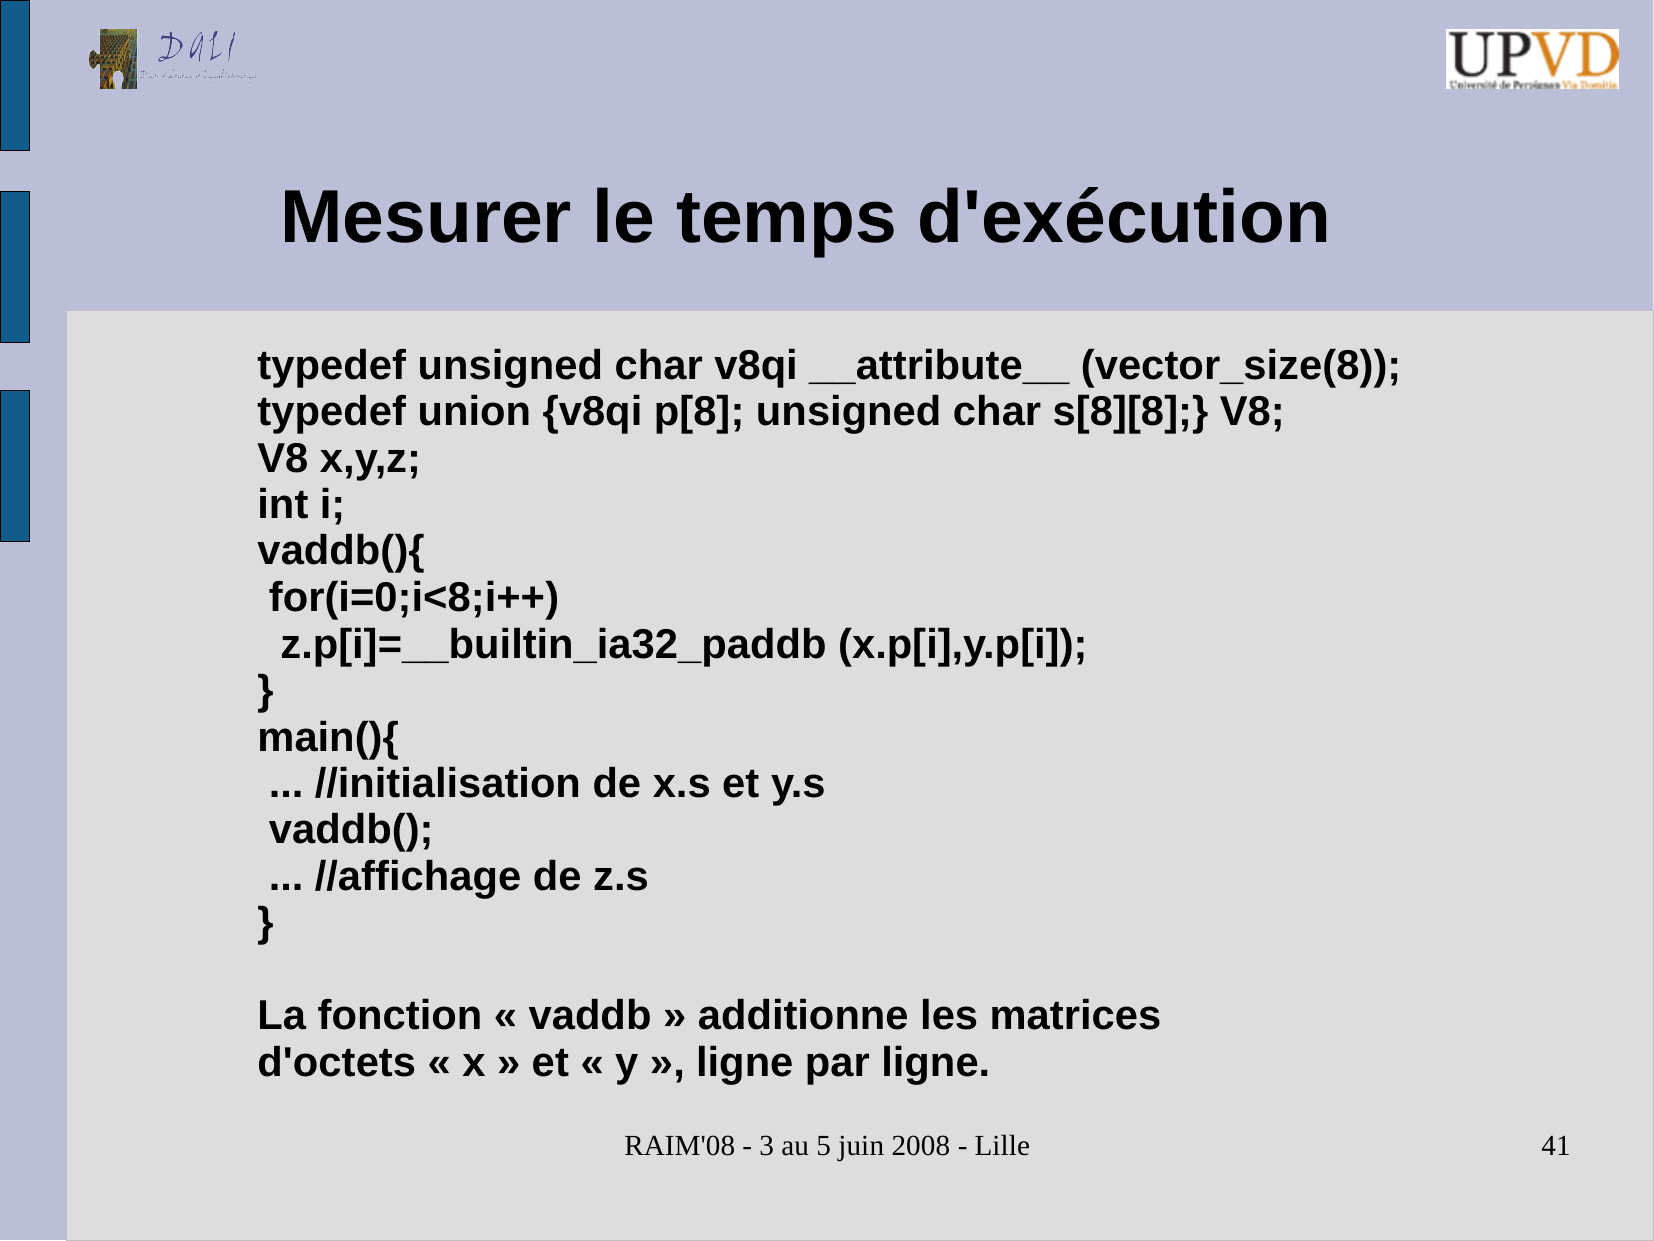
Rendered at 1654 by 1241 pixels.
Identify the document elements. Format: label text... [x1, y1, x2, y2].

text_box typedef unsigned char v8qi __attribute__ (vector_size(8)); typedef union {v8qi p[8]; unsigned char s[8][8];} V8; V8 x,y,z; int i; vaddb(){ for(i=0;i<8;i++) z.p[i]=__builtin_ia32_paddb (x.p[i],y.p[i]); } main(){ ... //initialisation de x.s et y.s vaddb(); ... //affichage de z.s } La fonction « vaddb » additionne les matrices d'octets « x » et « y », ligne par ligne. [242, 334, 1416, 1109]
picture [88, 29, 261, 89]
picture [1446, 29, 1619, 89]
text_box Mesurer le temps d'exécution [265, 166, 1347, 266]
